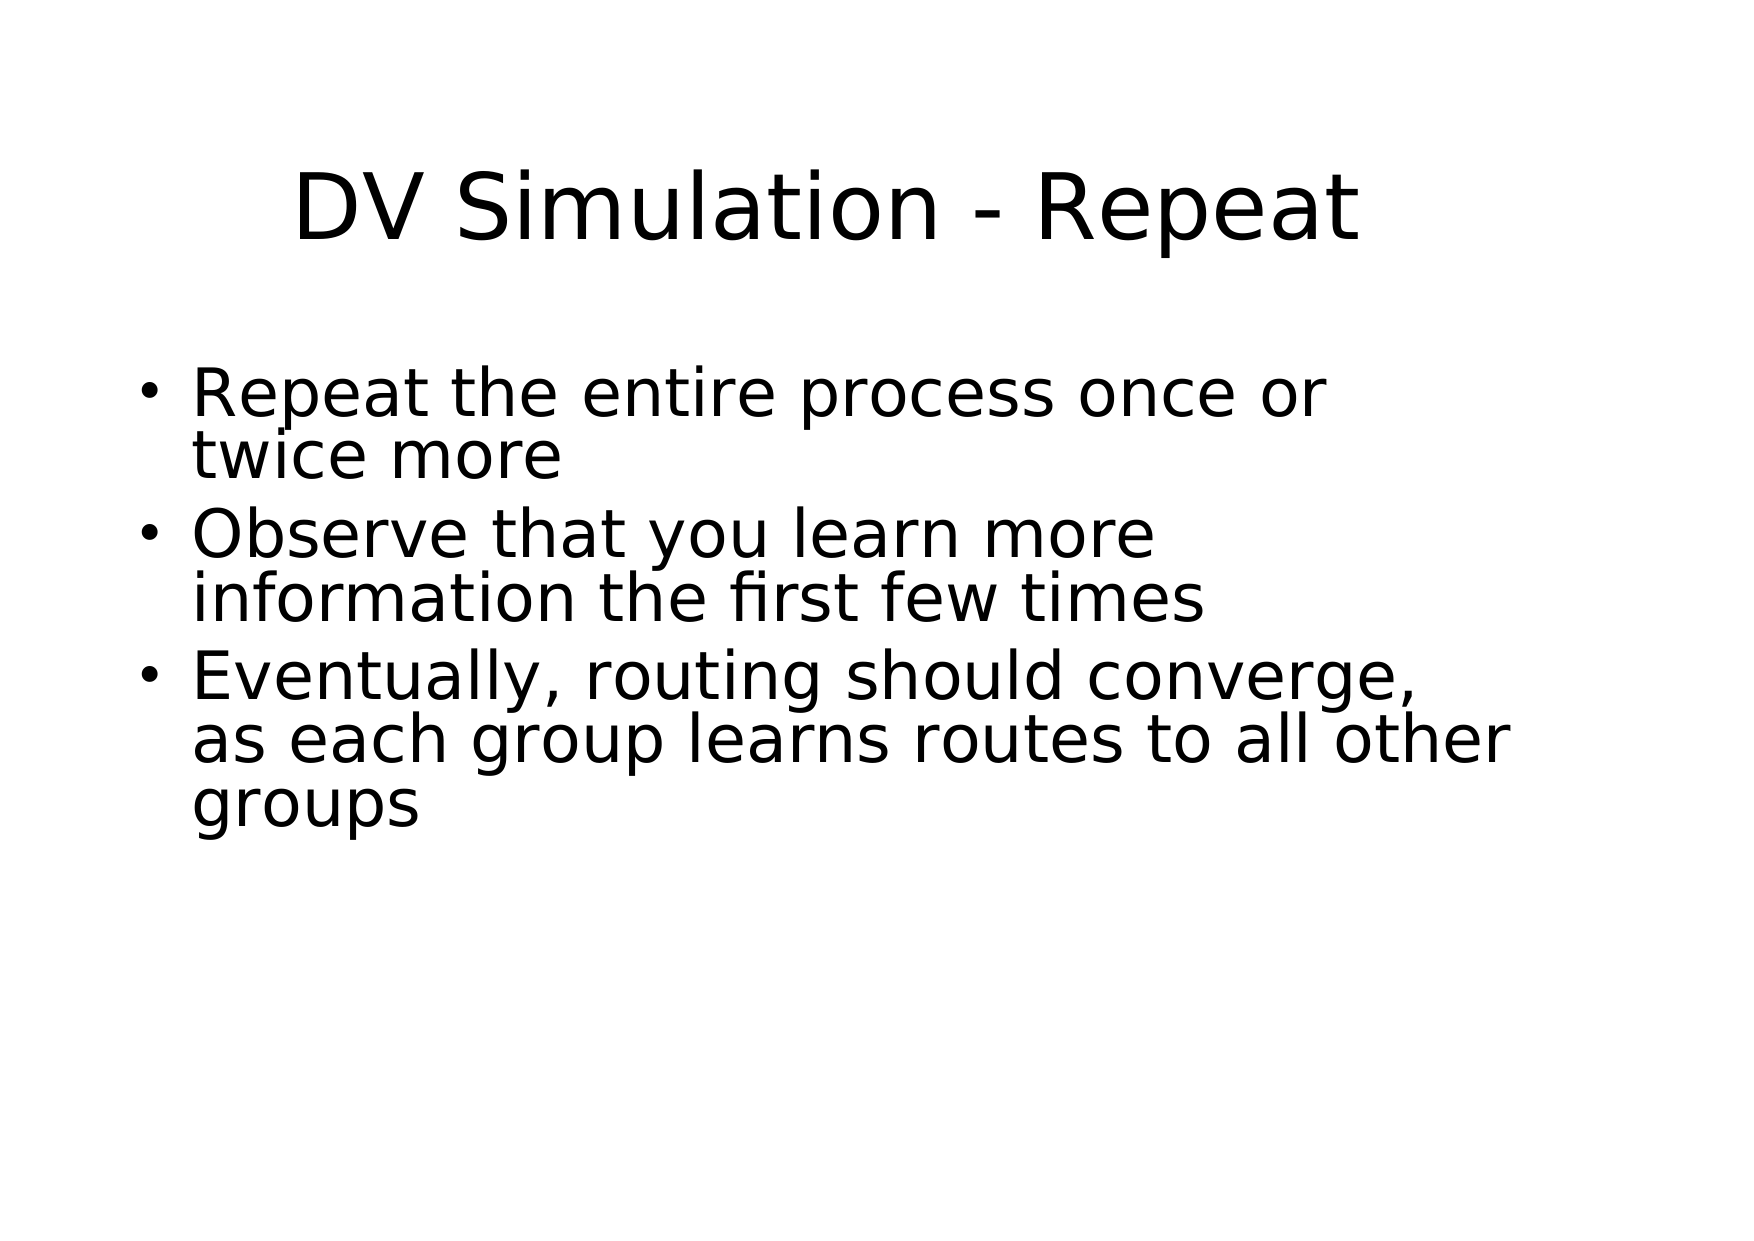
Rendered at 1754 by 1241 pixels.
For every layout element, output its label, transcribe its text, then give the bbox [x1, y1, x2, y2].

title DV Simulation - Repeat [123, 110, 1530, 318]
list Repeat the entire process once or twice more Observe that you learn more information the first few times Eventually, routing should converge, as each group learns routes to all other groups [123, 357, 1530, 1103]
